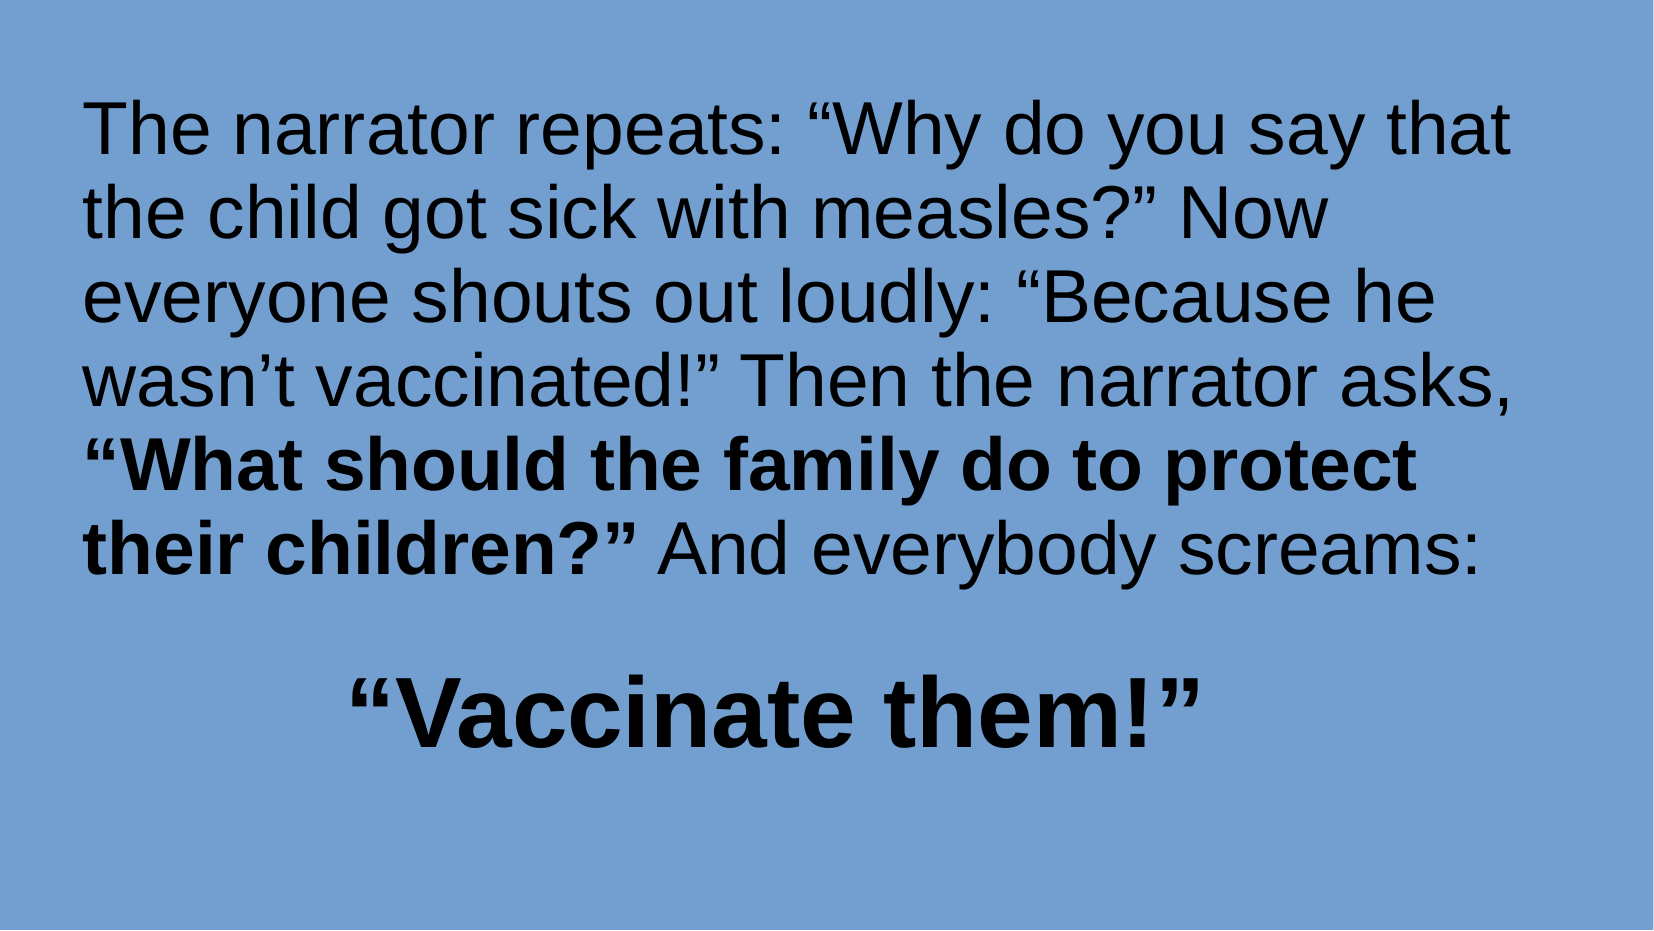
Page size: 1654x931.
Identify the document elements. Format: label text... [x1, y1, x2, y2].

list The narrator repeats: “Why do you say that the child got sick with measles?” Now everyone shouts out loudly: “Because he wasn’t vaccinated!” Then the narrator asks, “What should the family do to protect their children?” And everybody screams: [82, 86, 1571, 615]
text_box “Vaccinate them!” [330, 649, 1252, 777]
